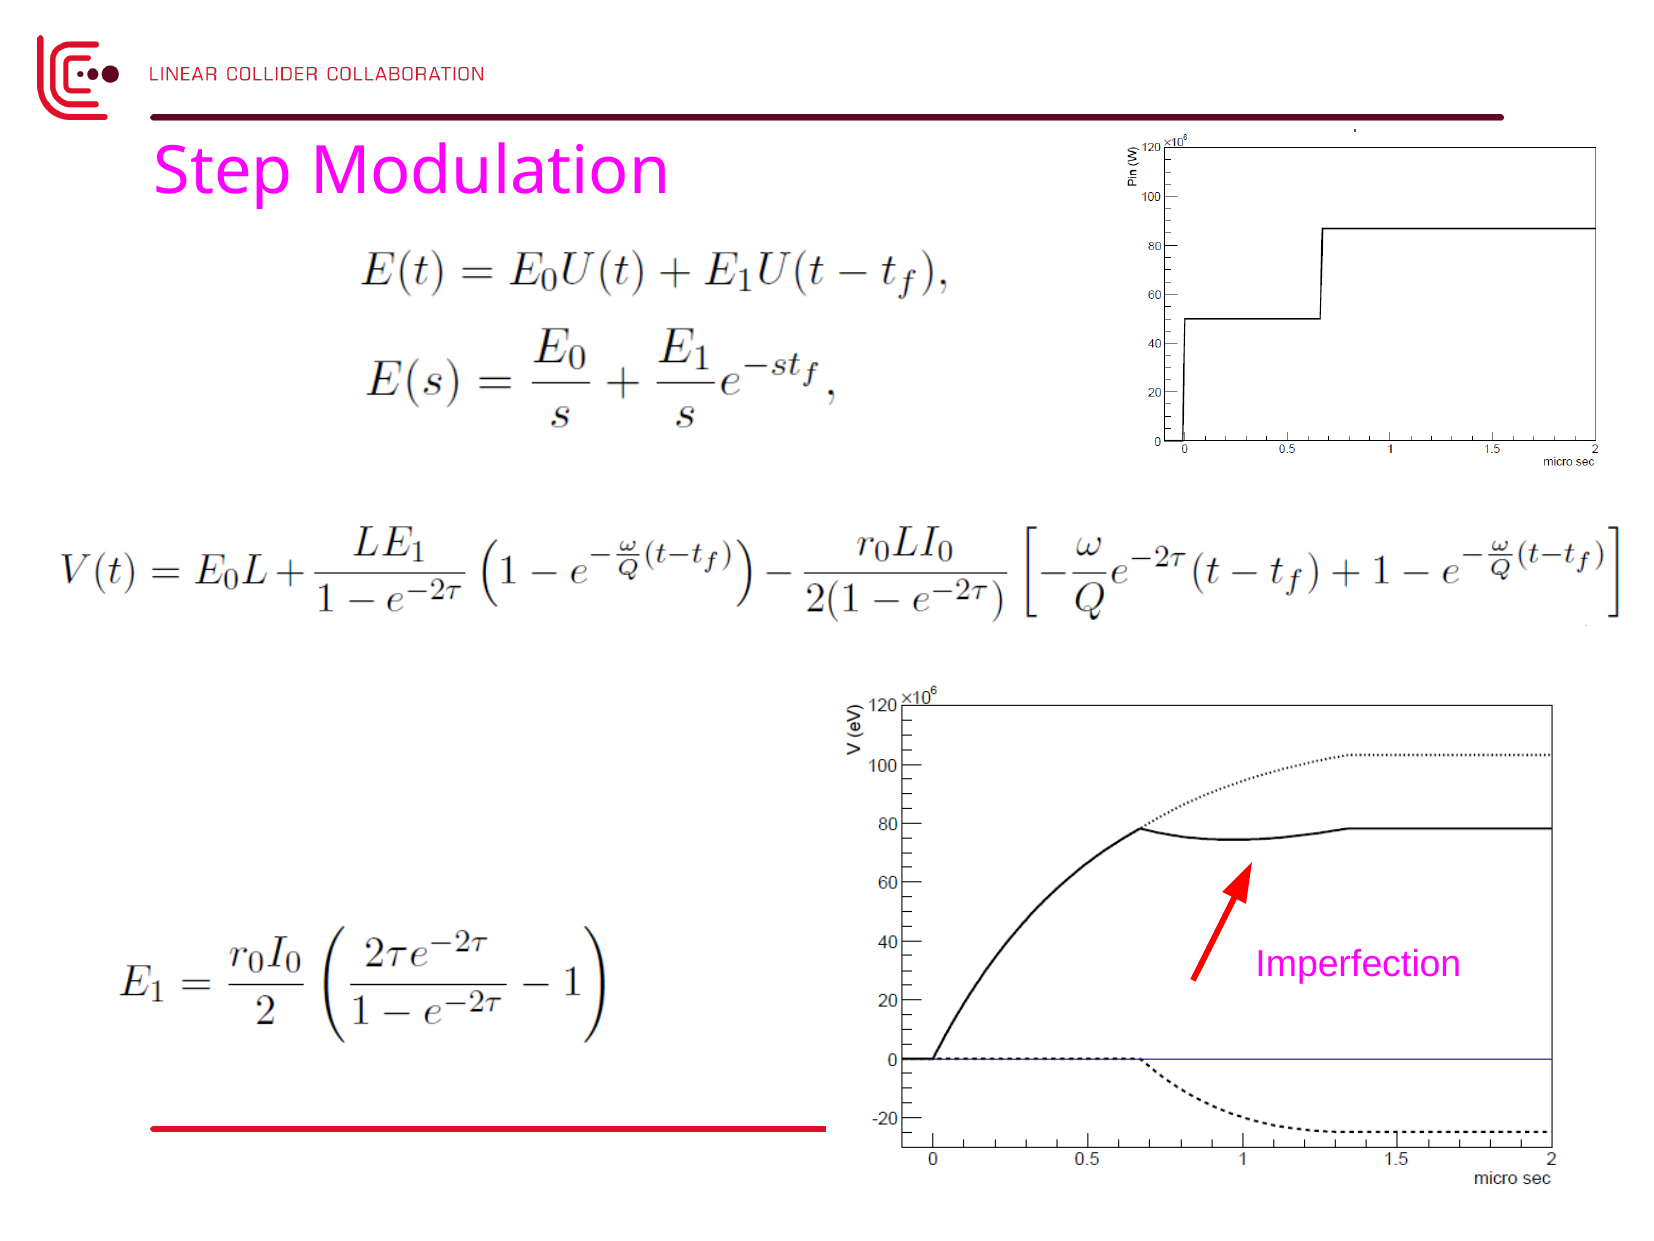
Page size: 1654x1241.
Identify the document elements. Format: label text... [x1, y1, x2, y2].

title Step Modulation [153, 64, 1642, 272]
picture [35, 35, 1630, 1200]
text_box Imperfection [1240, 935, 1477, 993]
